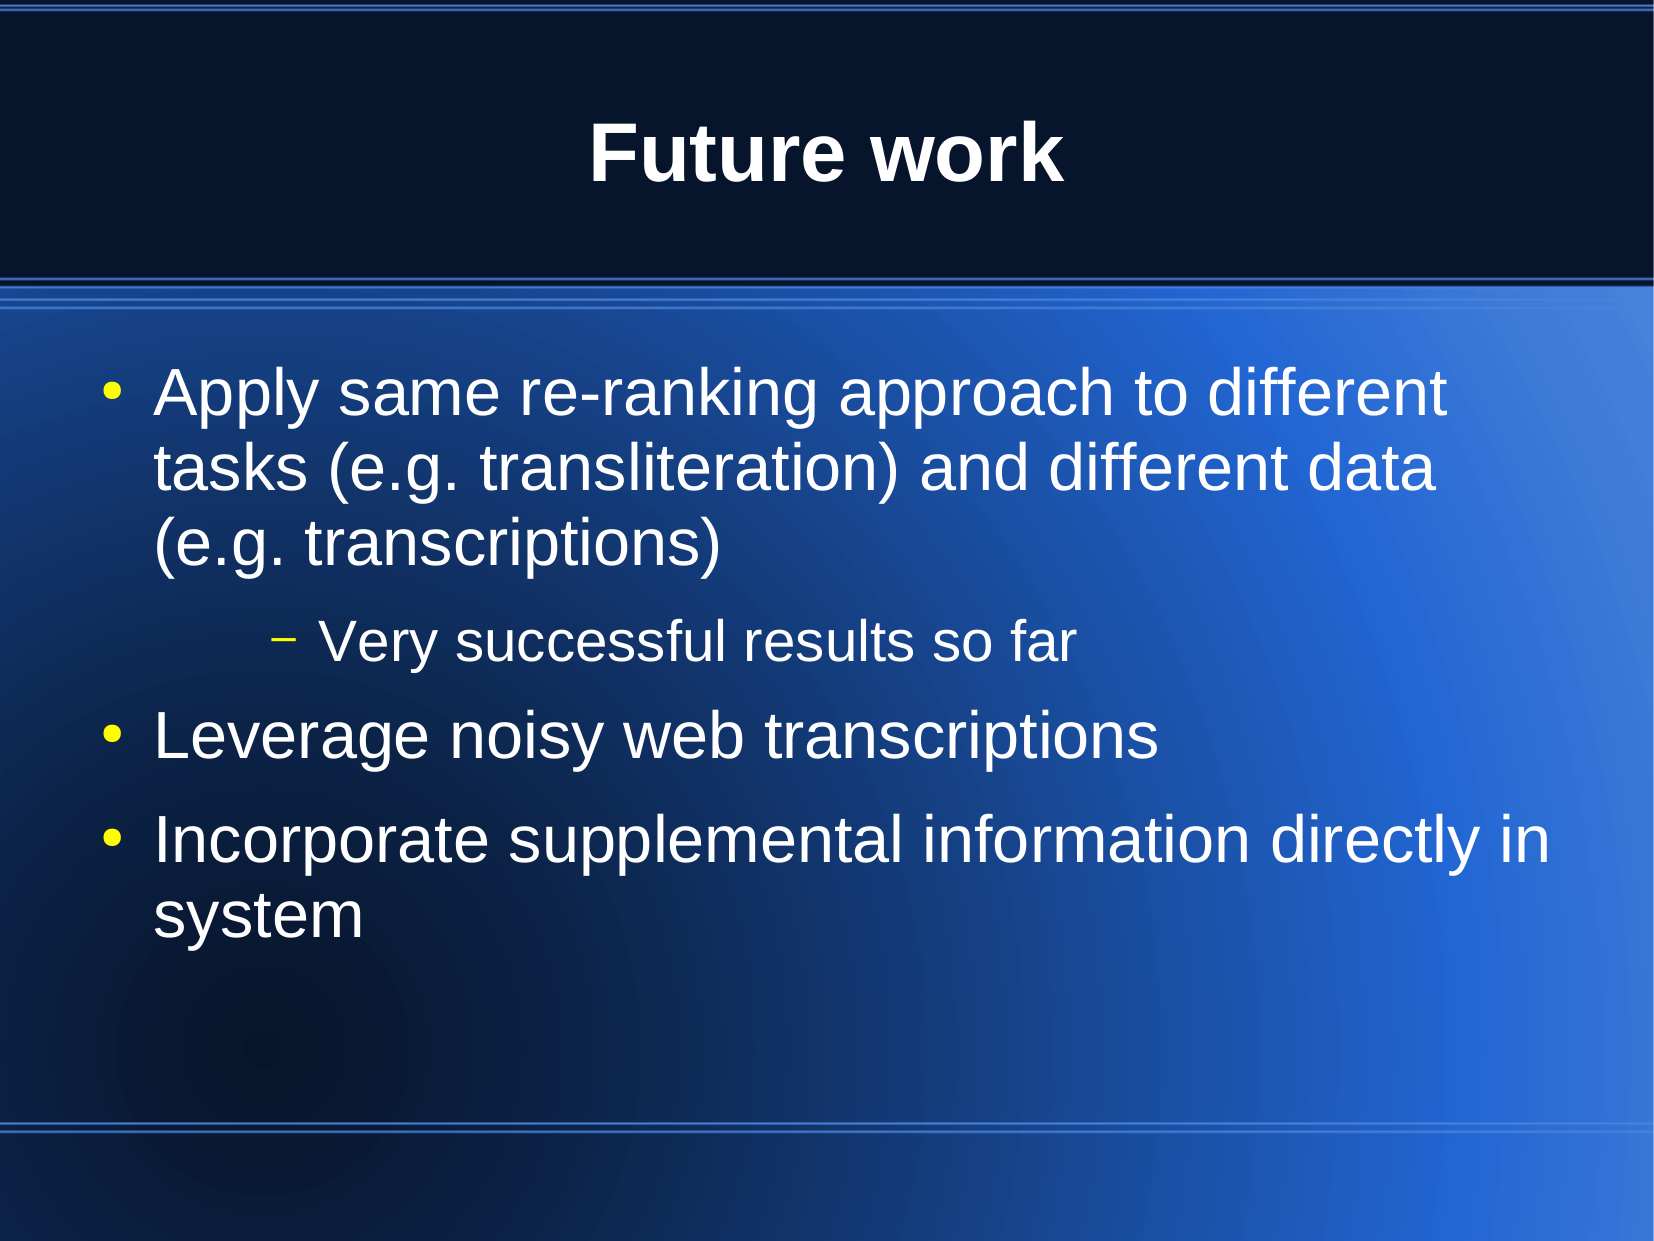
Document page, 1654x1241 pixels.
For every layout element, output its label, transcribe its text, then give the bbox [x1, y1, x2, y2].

list Apply same re-ranking approach to different tasks (e.g. transliteration) and different data (e.g. transcriptions) Very successful results so far Leverage noisy web transcriptions Incorporate supplemental information directly in system [82, 355, 1571, 1159]
picture [0, 0, 1654, 1241]
title Future work [82, 56, 1571, 250]
